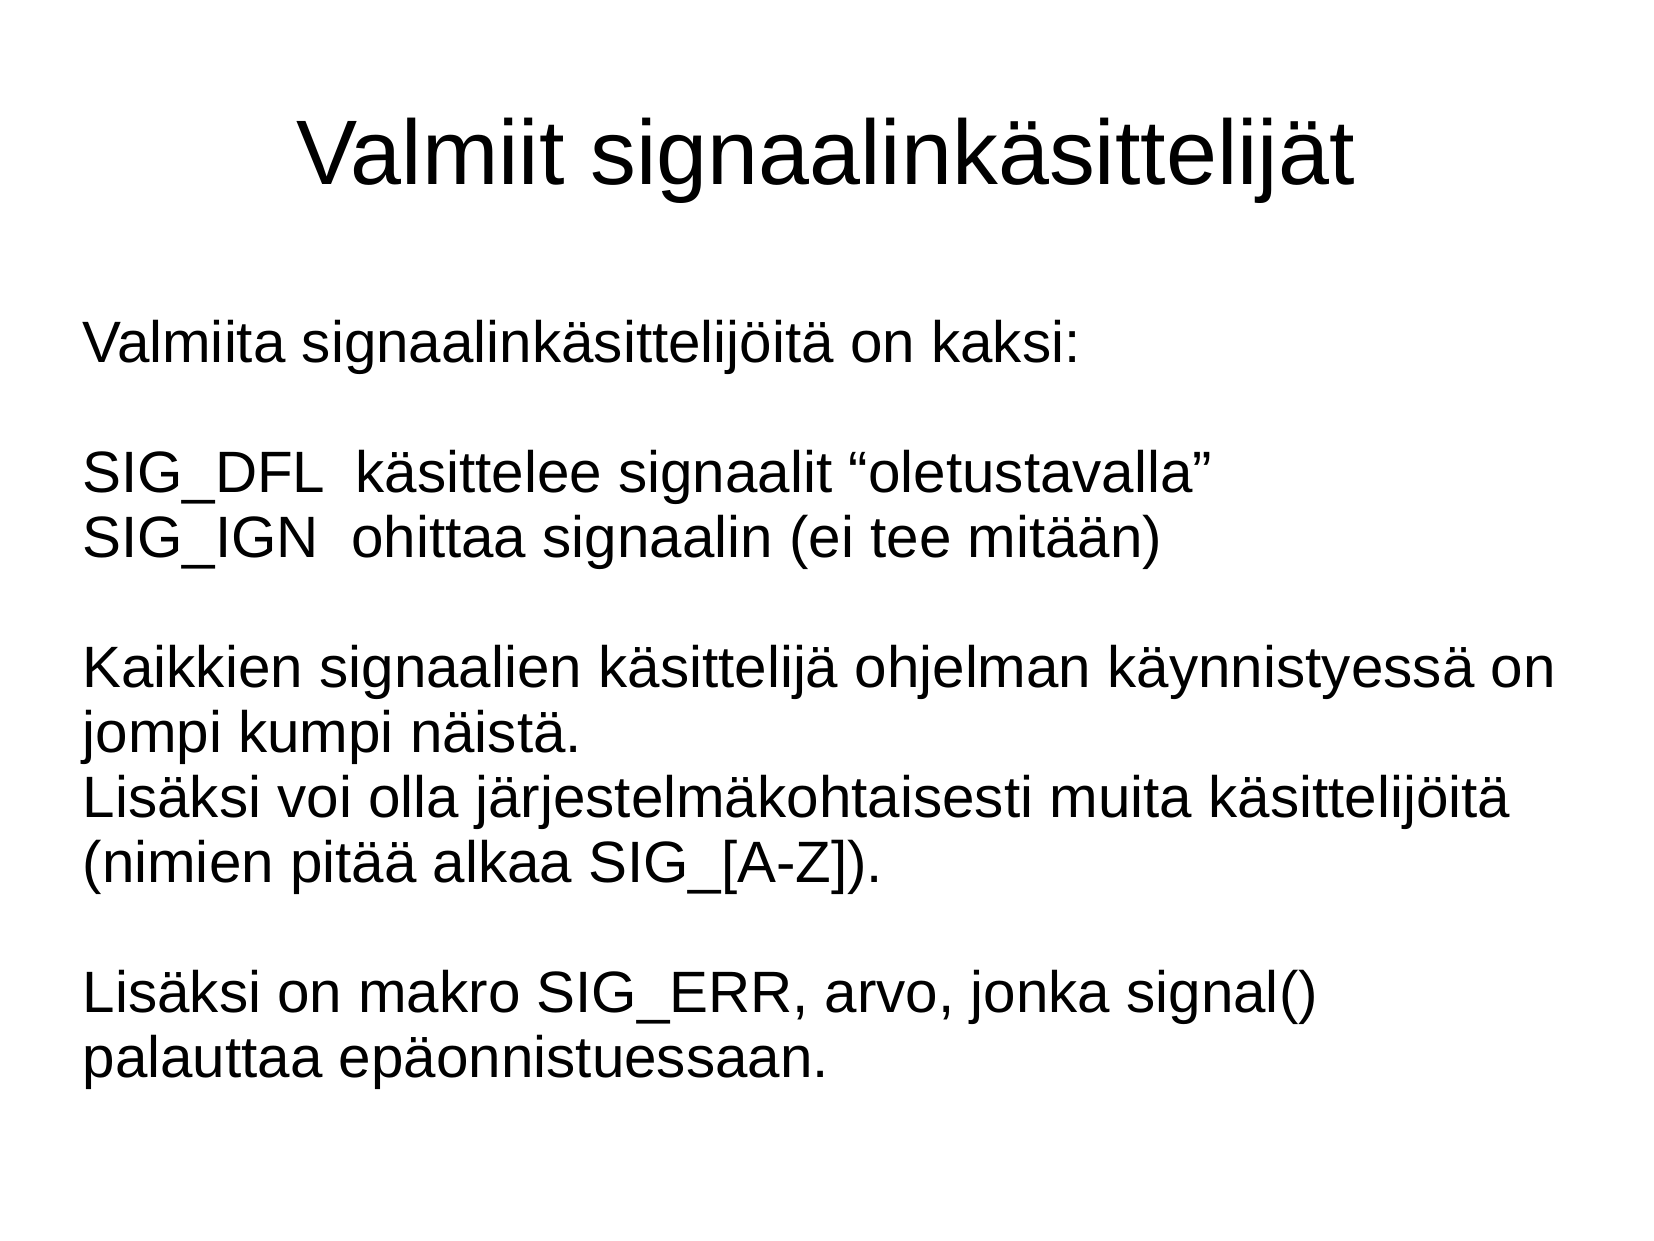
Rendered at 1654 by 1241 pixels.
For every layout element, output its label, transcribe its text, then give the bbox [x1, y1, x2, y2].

subtitle Valmiita signaalinkäsittelijöitä on kaksi: SIG_DFL käsittelee signaalit “oletustavalla” SIG_IGN ohittaa signaalin (ei tee mitään) Kaikkien signaalien käsittelijä ohjelman käynnistyessä on jompi kumpi näistä. Lisäksi voi olla järjestelmäkohtaisesti muita käsittelijöitä (nimien pitää alkaa SIG_[A-Z]). Lisäksi on makro SIG_ERR, arvo, jonka signal() palauttaa epäonnistuessaan. [82, 297, 1571, 1102]
title Valmiit signaalinkäsittelijät [82, 56, 1571, 250]
